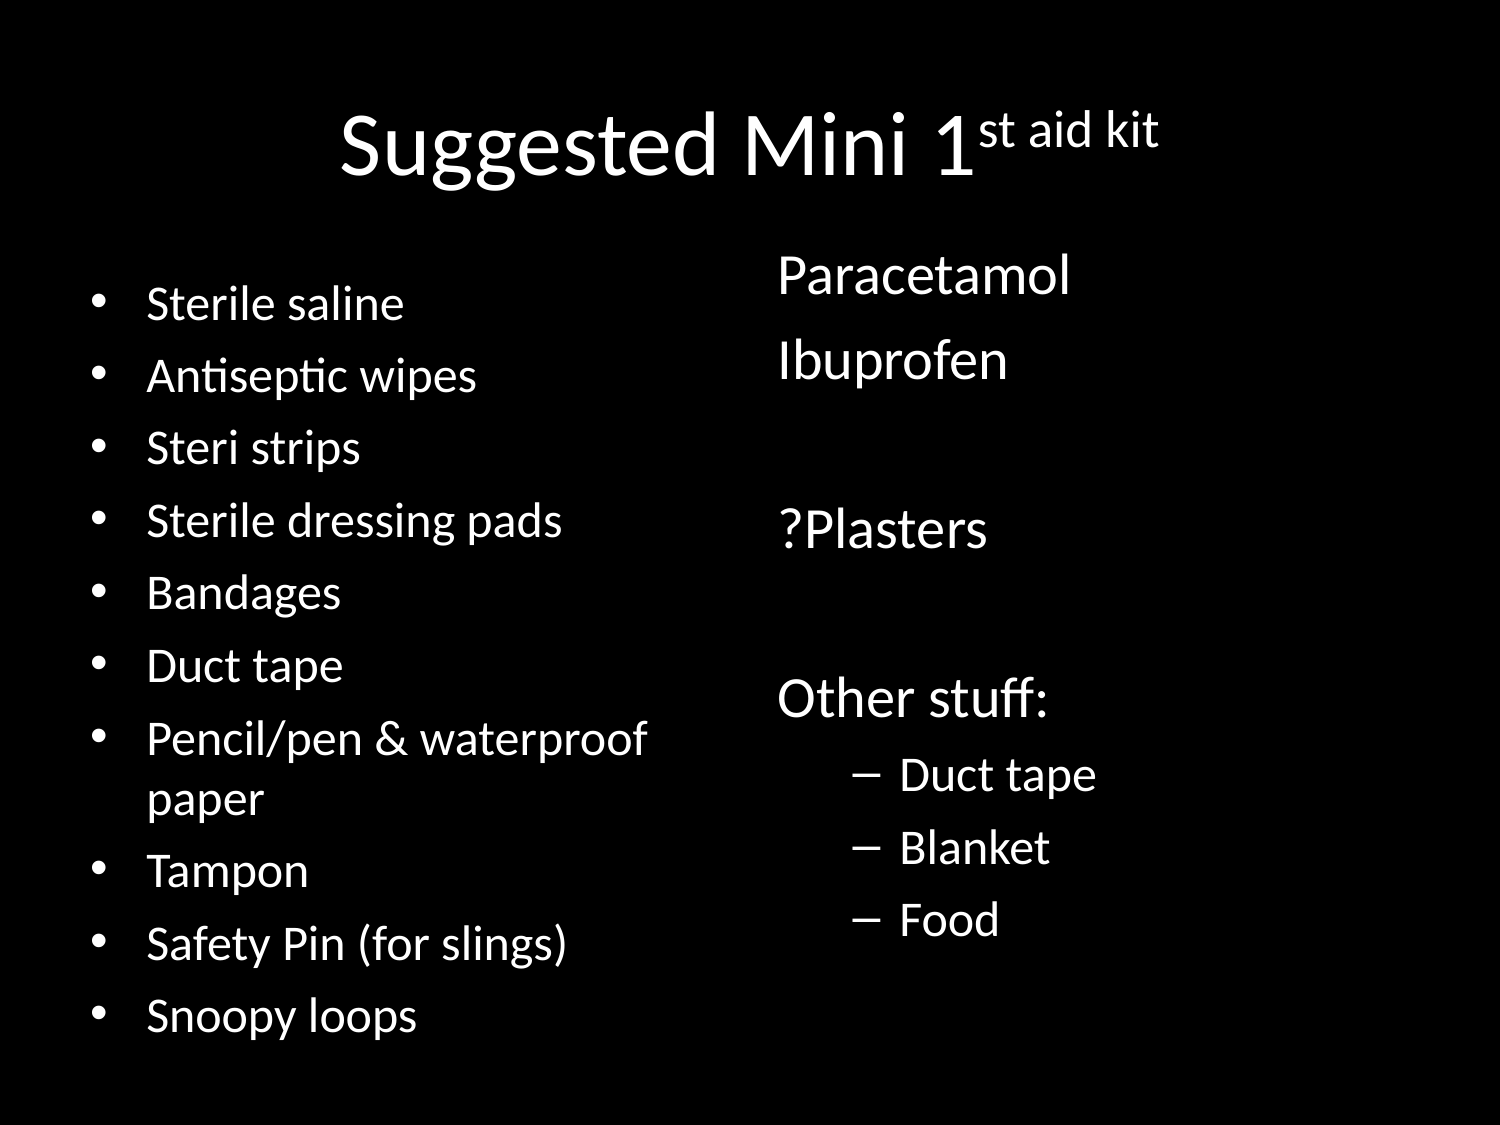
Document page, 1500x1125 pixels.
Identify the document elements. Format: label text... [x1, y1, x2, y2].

list Paracetamol Ibuprofen ?Plasters Other stuff: Duct tape Blanket Food [762, 262, 1425, 1005]
list Sterile saline Antiseptic wipes Steri strips Sterile dressing pads Bandages Duct tape Pencil/pen & waterproof paper Tampon Safety Pin (for slings) Snoopy loops [75, 262, 738, 1005]
title Suggested Mini 1st aid kit [75, 45, 1425, 233]
